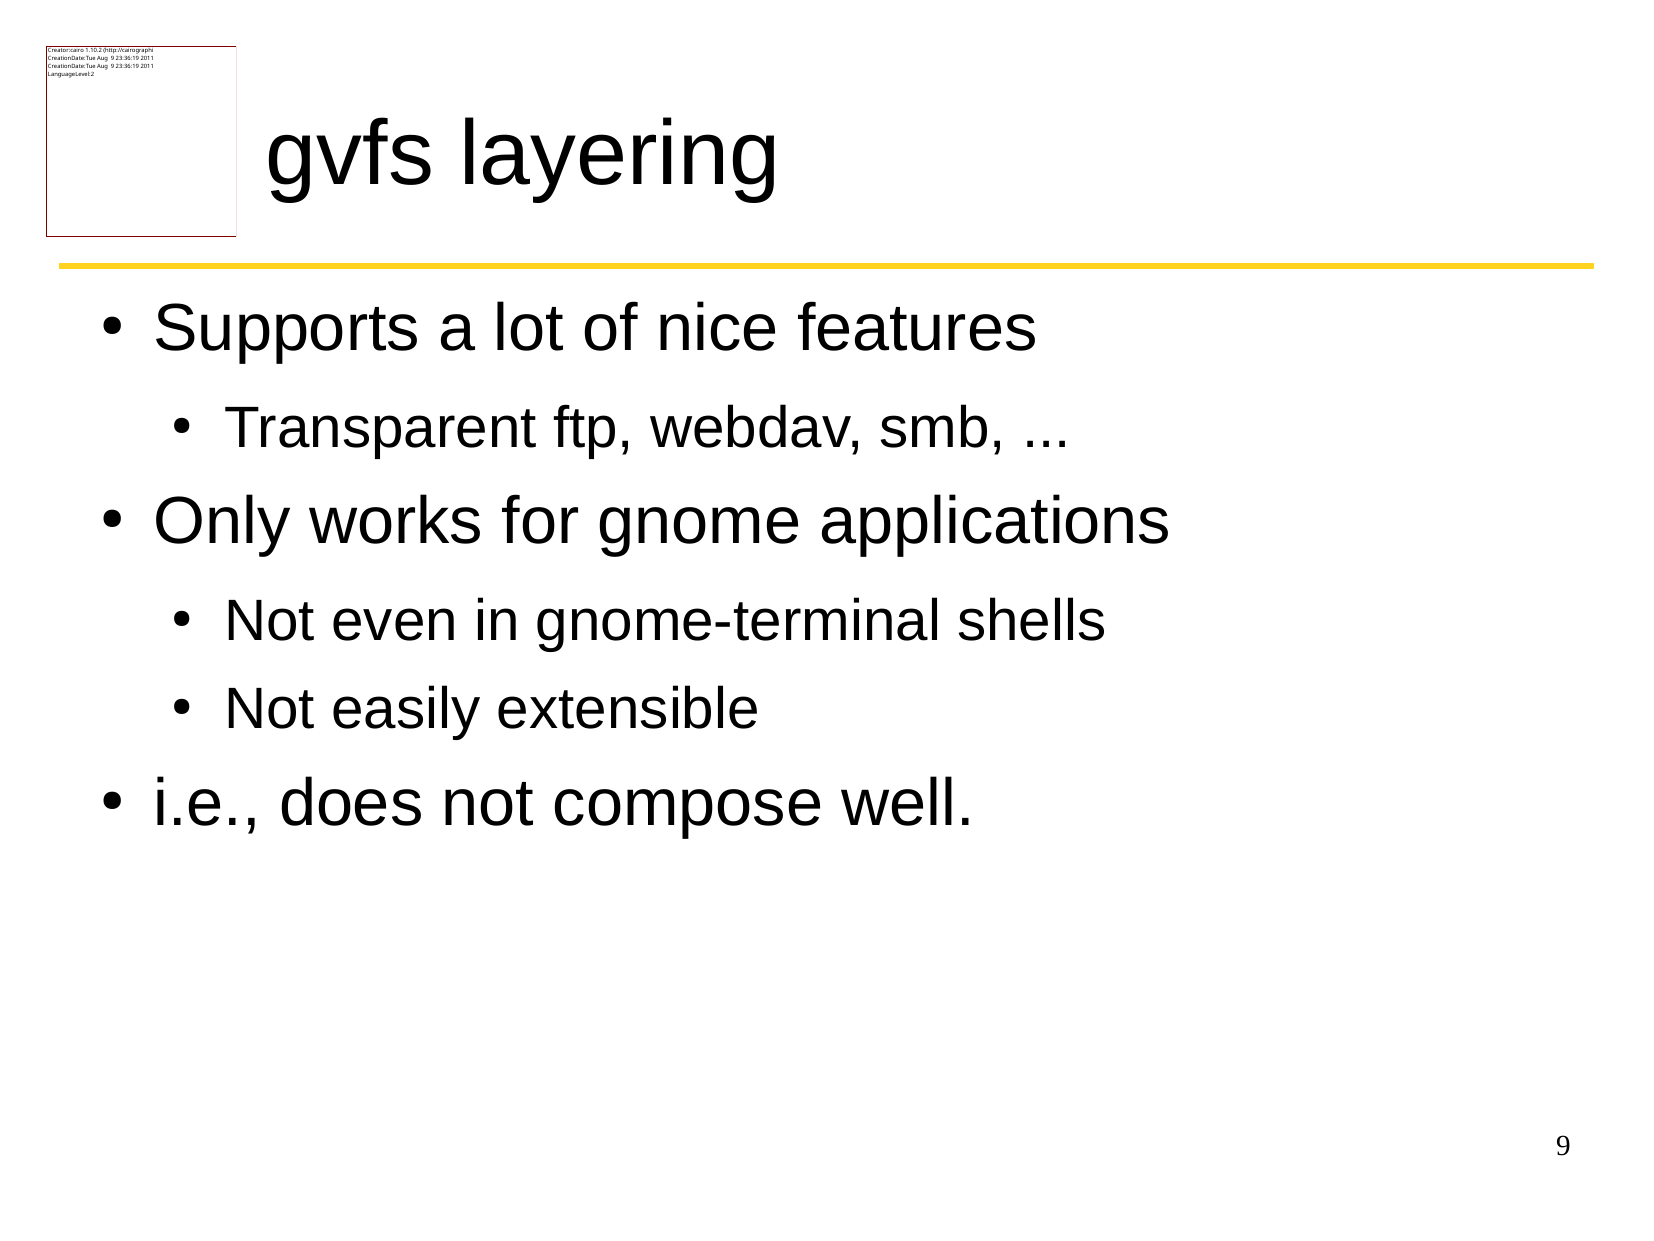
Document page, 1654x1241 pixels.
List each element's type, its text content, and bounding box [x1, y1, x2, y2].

title gvfs layering [265, 49, 1571, 257]
list Supports a lot of nice features Transparent ftp, webdav, smb, ... Only works for gnome applications Not even in gnome-terminal shells Not easily extensible i.e., does not compose well. [82, 290, 1571, 1109]
